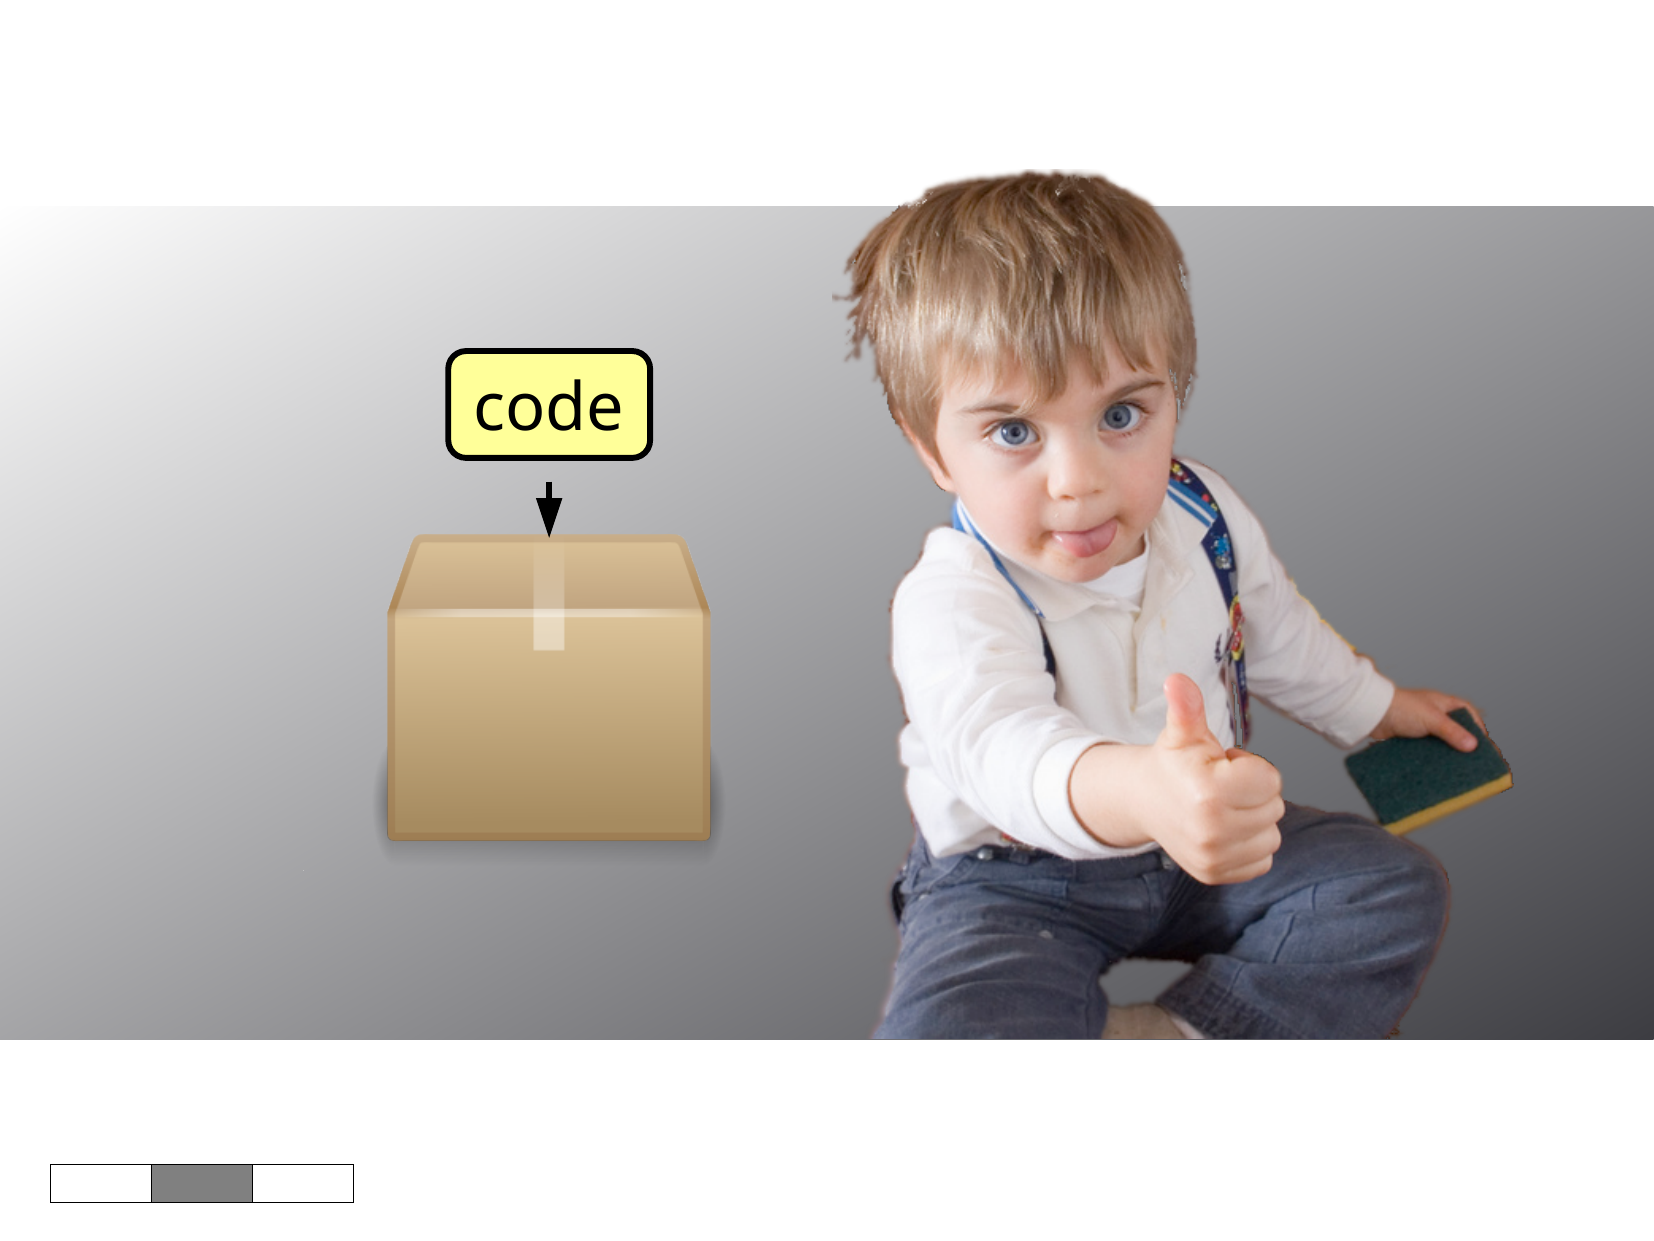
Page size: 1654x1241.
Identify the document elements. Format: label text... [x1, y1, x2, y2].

picture [372, 534, 726, 866]
picture [832, 169, 1514, 1039]
text_box code [448, 351, 651, 458]
text_box [50, 1164, 354, 1203]
